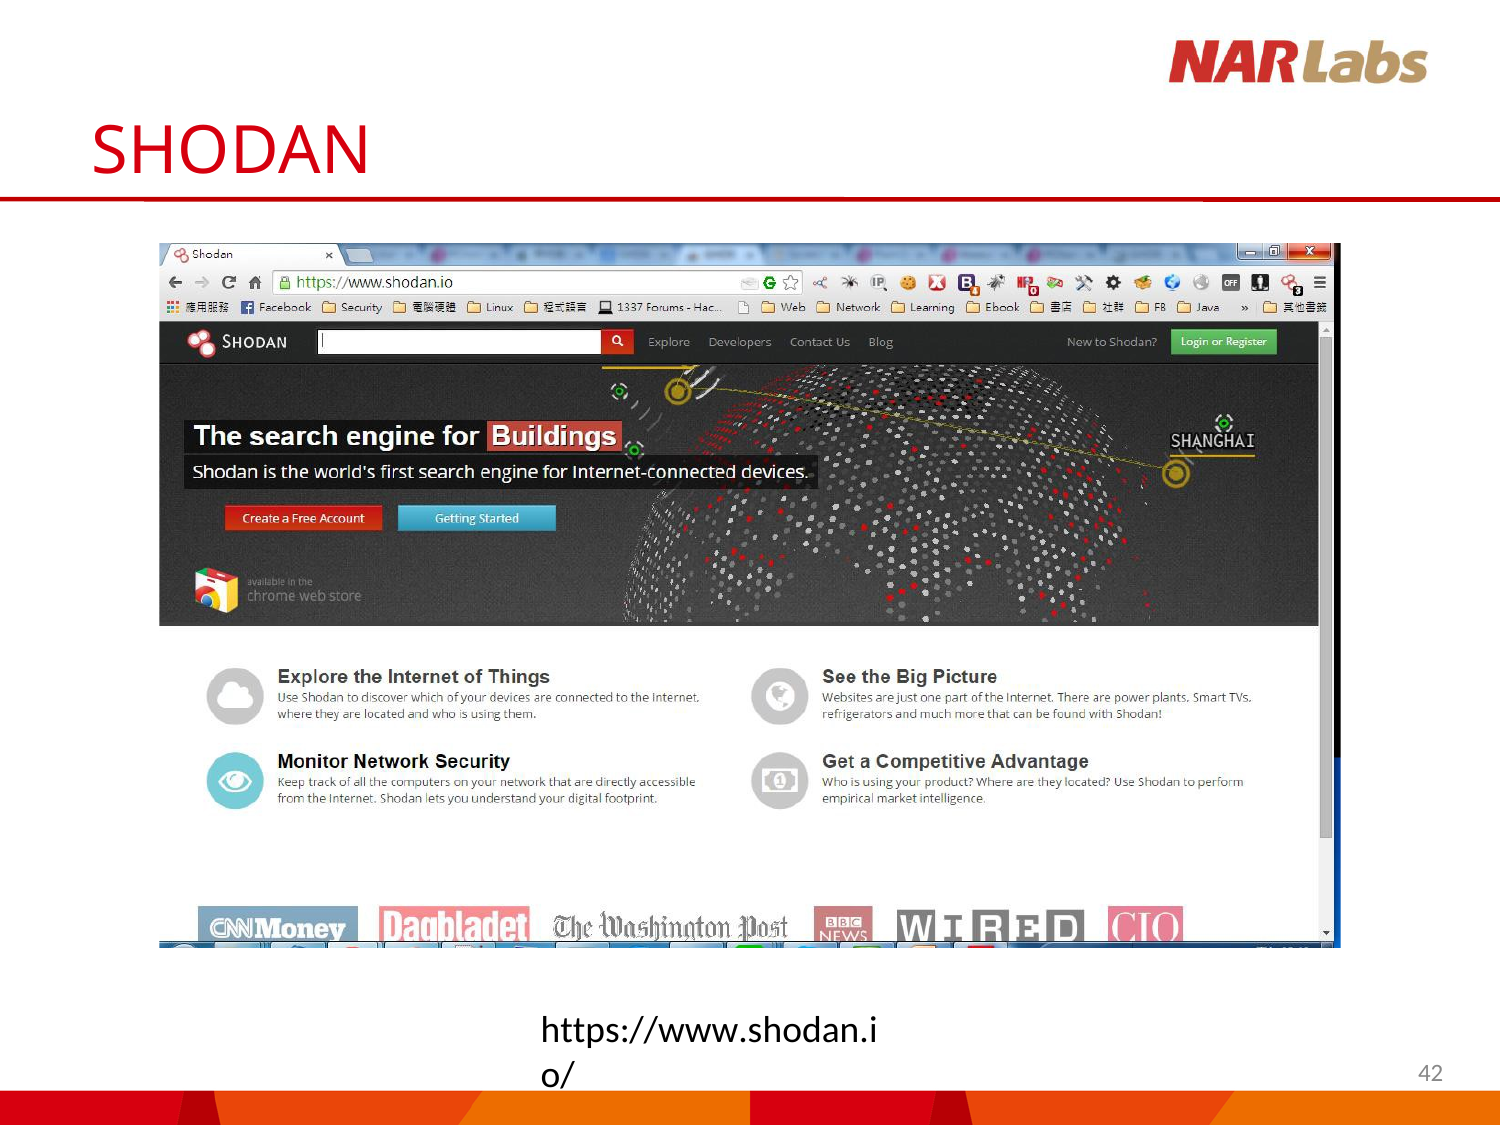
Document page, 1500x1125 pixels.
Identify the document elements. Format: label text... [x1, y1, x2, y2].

text_box 41 [1414, 1056, 1448, 1090]
text_box https://www.shodan.io/ [538, 1004, 912, 1054]
title SHODAN [89, 107, 1411, 189]
text_box [159, 244, 1341, 948]
